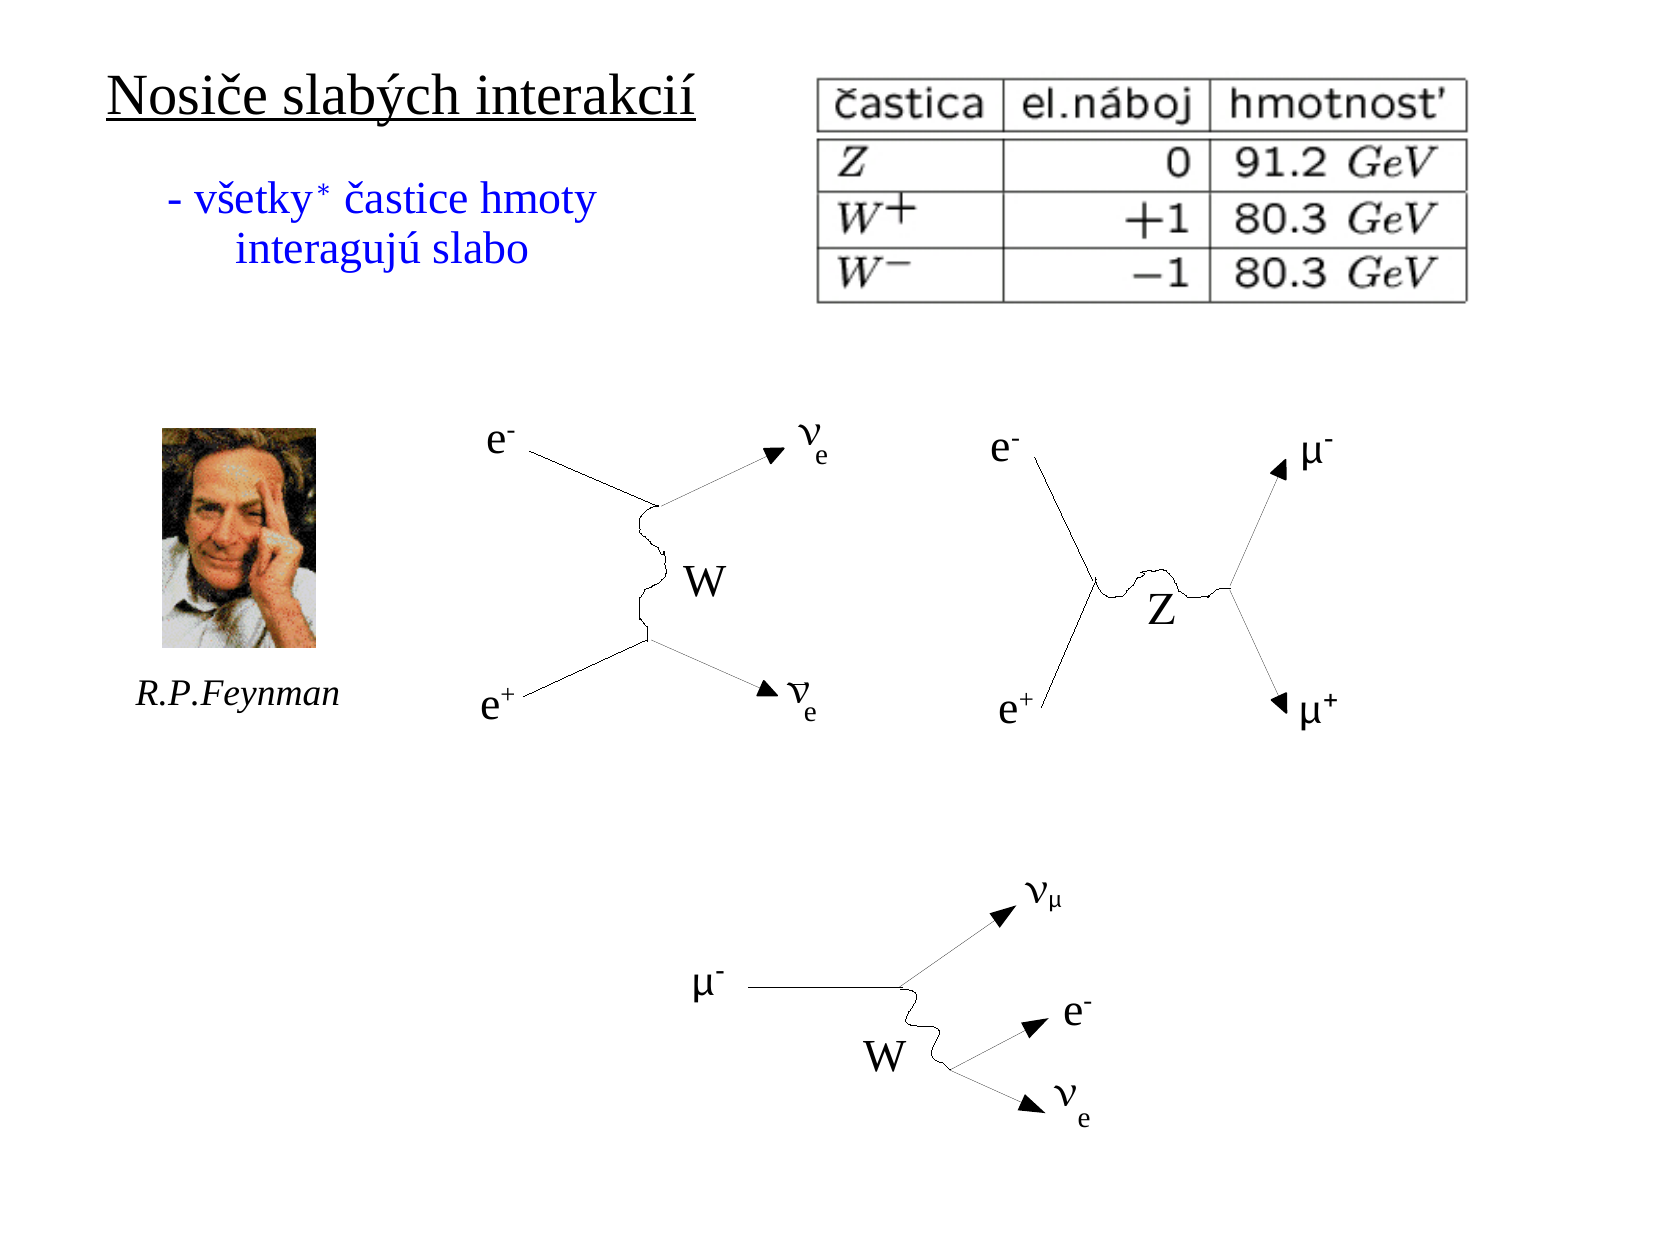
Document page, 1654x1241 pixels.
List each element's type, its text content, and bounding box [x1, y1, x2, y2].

text_box  [1053, 1074, 1127, 1131]
text_box e- [1063, 984, 1093, 1042]
text_box - [1299, 430, 1337, 488]
picture [784, 39, 1535, 332]
text_box e [815, 438, 829, 474]
text_box - všetky∗ častice hmoty interagujú slabo [167, 172, 599, 286]
text_box e- [486, 412, 516, 470]
text_box e [1077, 1101, 1091, 1138]
text_box e+ [480, 678, 516, 736]
picture [162, 428, 316, 648]
text_box W [683, 555, 727, 612]
text_box R.P.Feynman [135, 671, 341, 717]
text_box  [786, 671, 814, 729]
text_box Nosiče slabých interakcií [106, 62, 696, 134]
text_box + [1298, 689, 1342, 748]
text_box  [797, 414, 825, 471]
text_box Z [1146, 593, 1175, 653]
text_box e- [990, 420, 1020, 478]
text_box W [863, 1030, 907, 1087]
text_box - [691, 961, 728, 1022]
text_box  [1024, 871, 1098, 941]
text_box e [803, 695, 817, 732]
text_box e+ [998, 683, 1035, 741]
